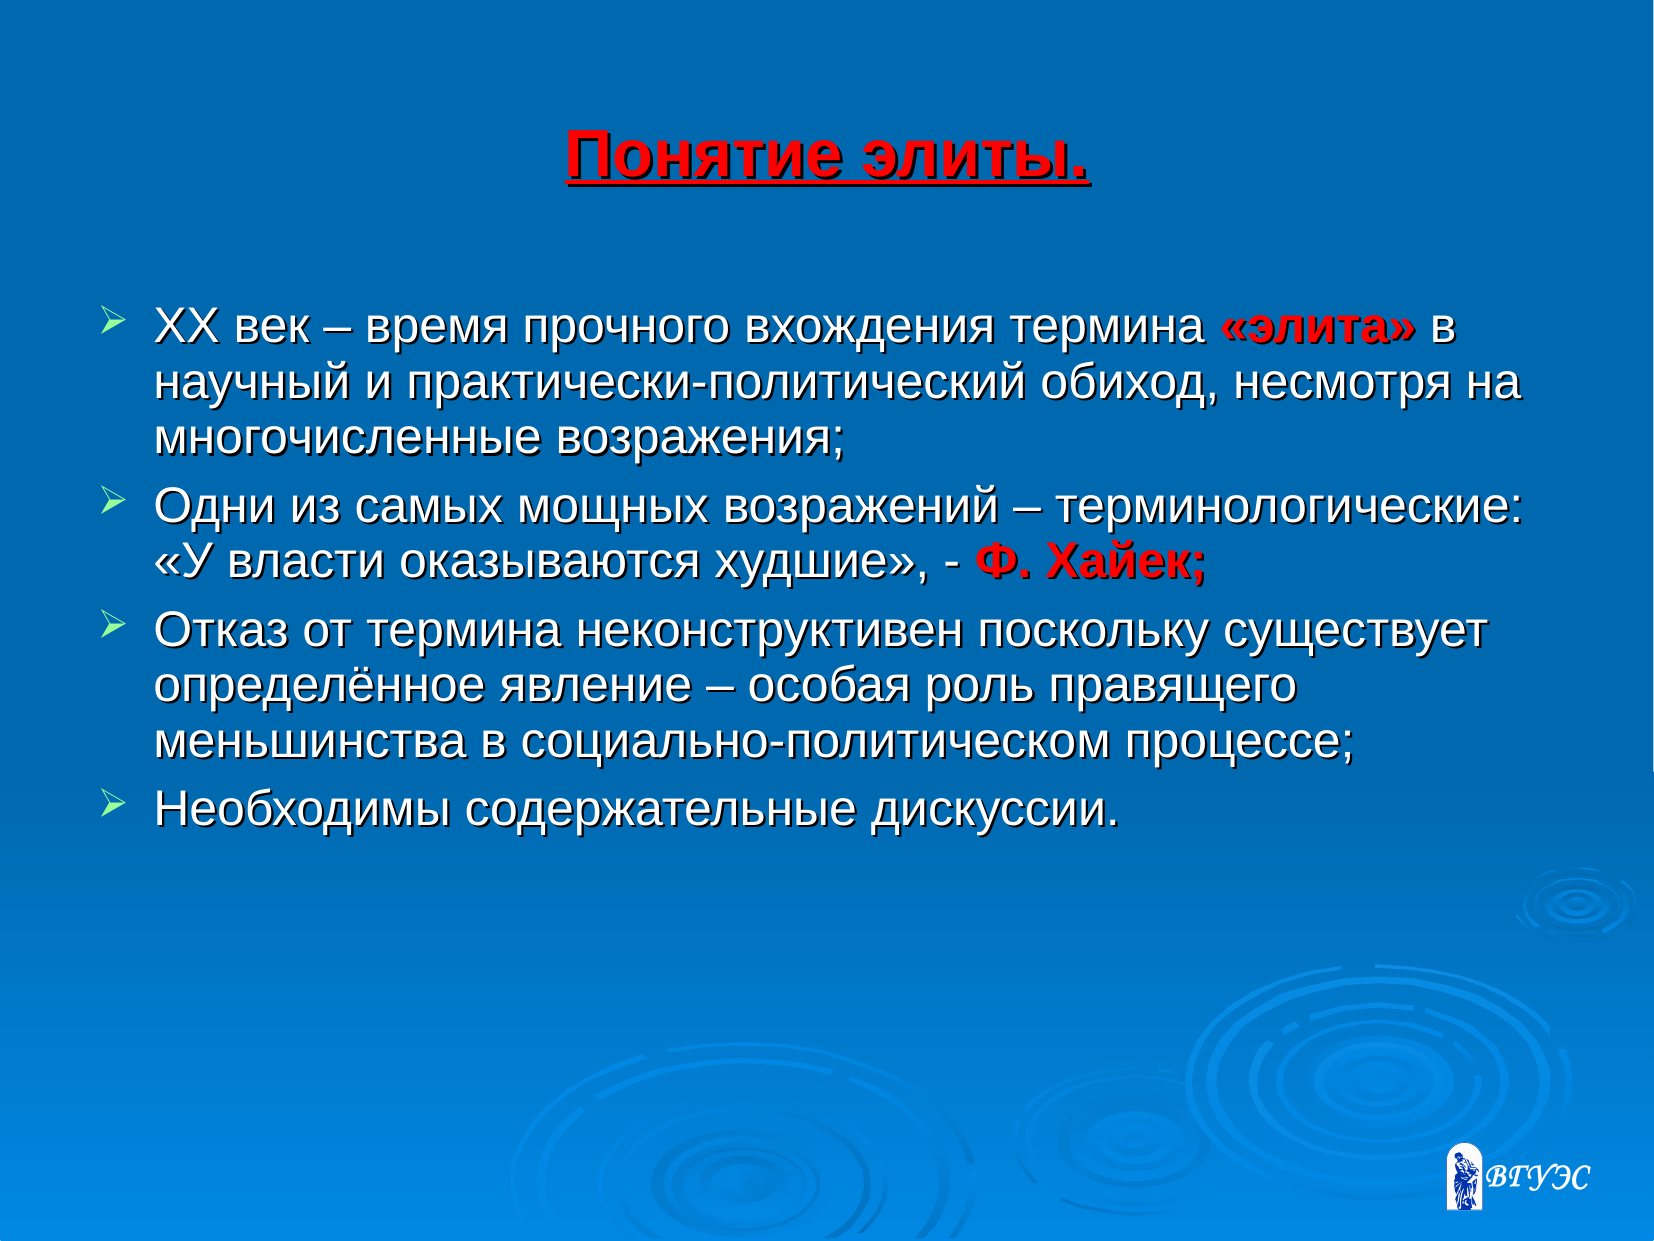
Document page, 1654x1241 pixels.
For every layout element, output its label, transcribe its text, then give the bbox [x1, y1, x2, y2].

title Понятие элиты. [82, 50, 1571, 257]
list ХХ век – время прочного вхождения термина «элита» в научный и практически-политический обиход, несмотря на многочисленные возражения; Одни из самых мощных возражений – терминологические: «У власти оказываются худшие», - Ф. Хайек; Отказ от термина неконструктивен поскольку существует определённое явление – особая роль правящего меньшинства в социально-политическом процессе; Необходимы содержательные дискуссии. [82, 289, 1571, 1108]
picture [1446, 1142, 1592, 1211]
